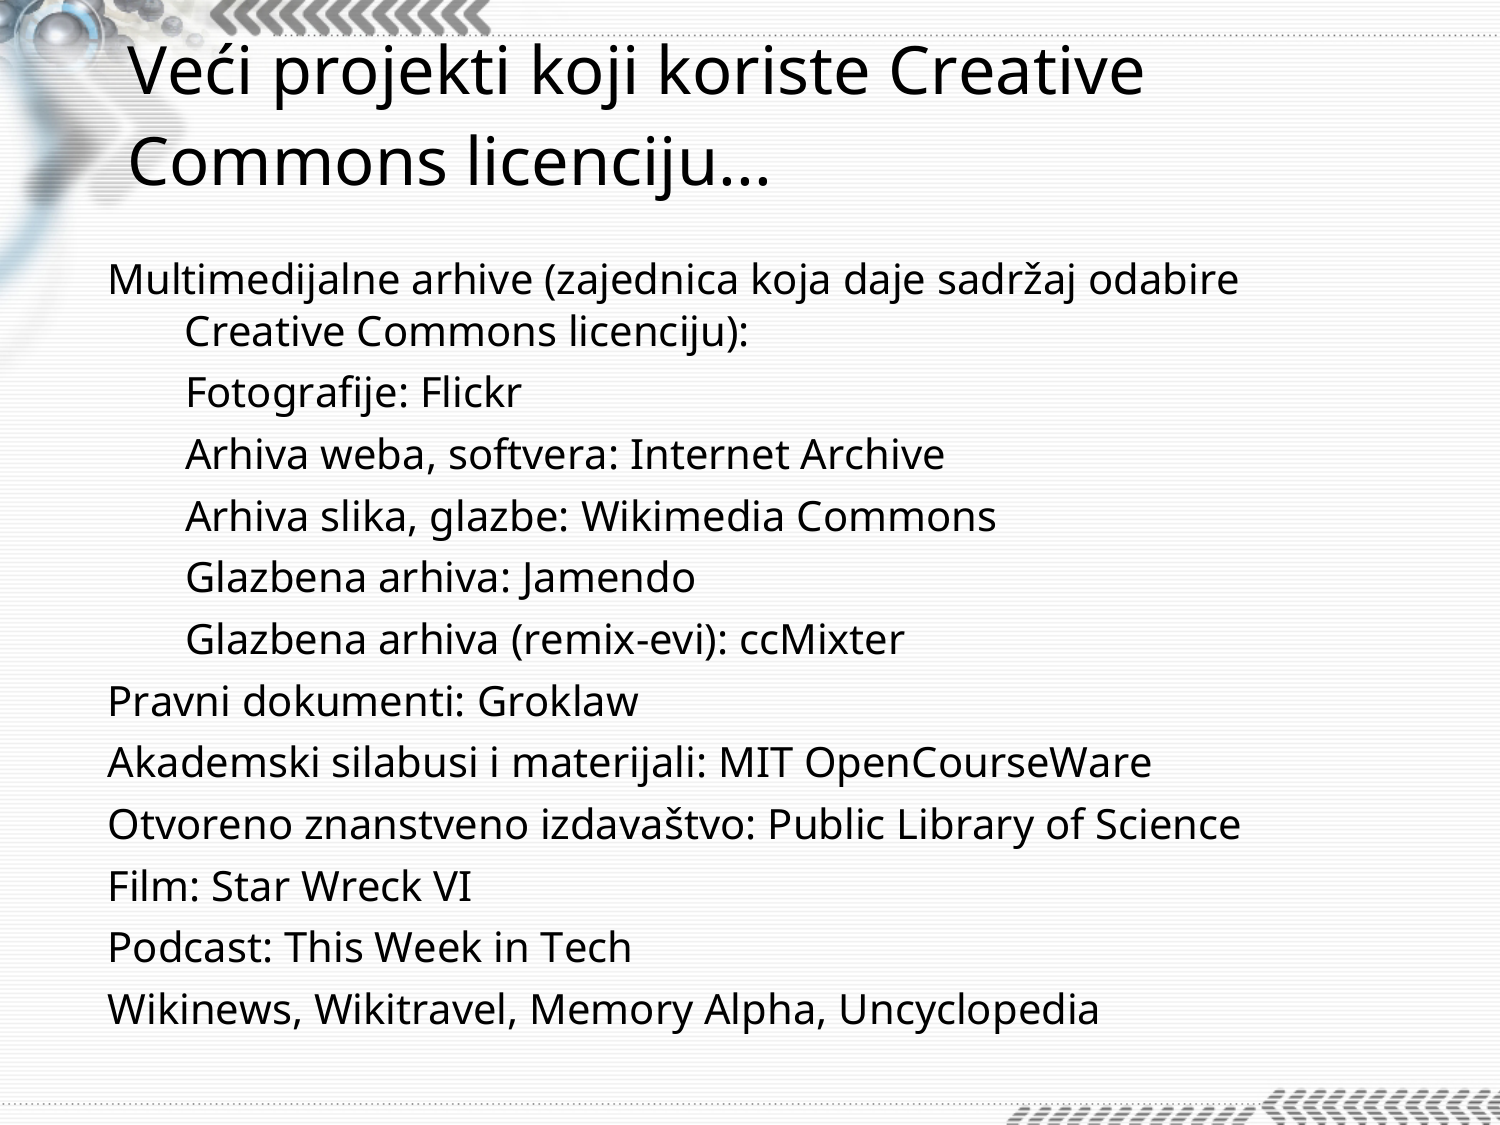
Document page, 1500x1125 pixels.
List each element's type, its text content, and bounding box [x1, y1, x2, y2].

picture [0, 0, 1500, 1125]
list Multimedijalne arhive (zajednica koja daje sadržaj odabire Creative Commons licenciju): Fotografije: Flickr Arhiva weba, softvera: Internet Archive Arhiva slika, glazbe: Wikimedia Commons Glazbena arhiva: Jamendo Glazbena arhiva (remix-evi): ccMixter Pravni dokumenti: Groklaw Akademski silabusi i materijali: MIT OpenCourseWare Otvoreno znanstveno izdavaštvo: Public Library of Science Film: Star Wreck VI Podcast: This Week in Tech Wikinews, Wikitravel, Memory Alpha, Uncyclopedia [92, 246, 1406, 1038]
title Veći projekti koji koriste Creative Commons licenciju... [112, 35, 1425, 213]
